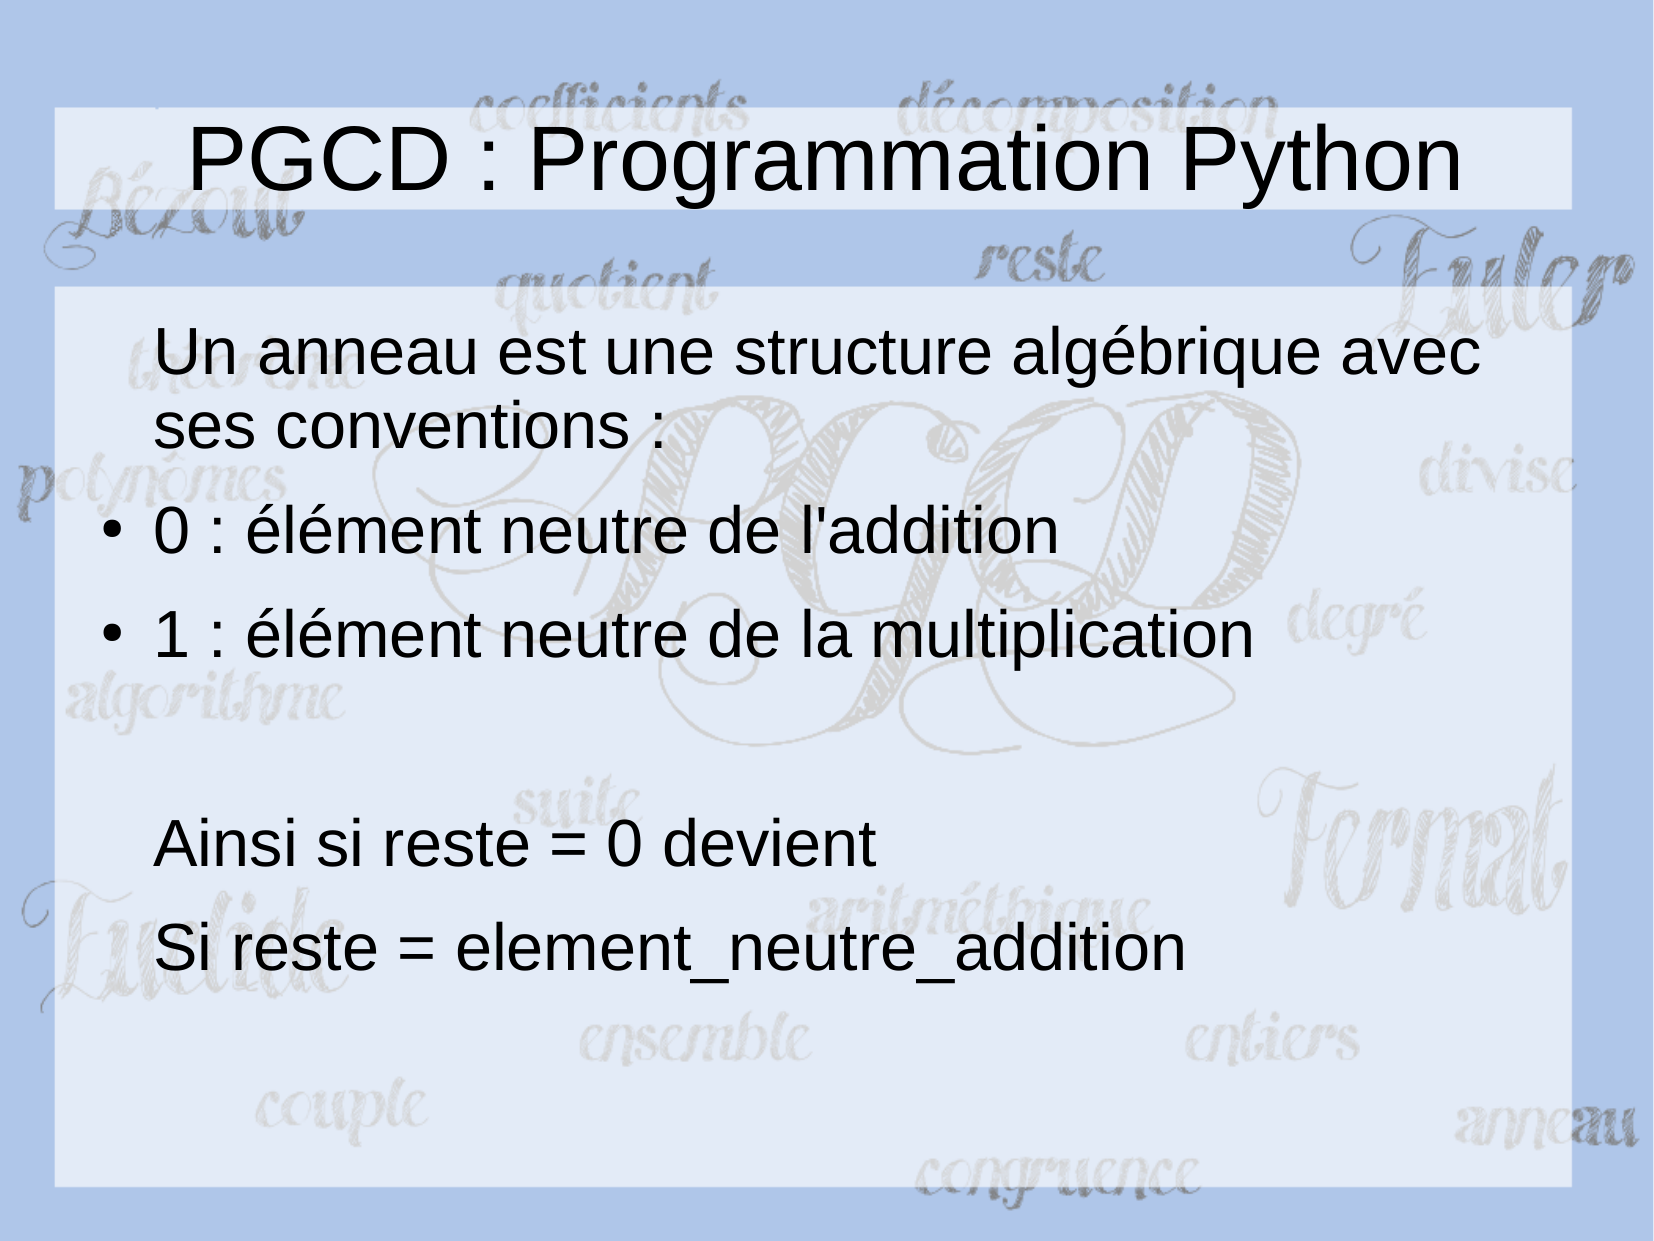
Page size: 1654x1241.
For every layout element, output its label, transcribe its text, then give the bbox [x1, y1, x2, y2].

title PGCD : Programmation Python [82, 55, 1571, 263]
list Un anneau est une structure algébrique avec ses conventions : 0 : élément neutre de l'addition 1 : élément neutre de la multiplication Ainsi si reste = 0 devient Si reste = element_neutre_addition [82, 313, 1571, 1033]
picture [0, 0, 1654, 1241]
